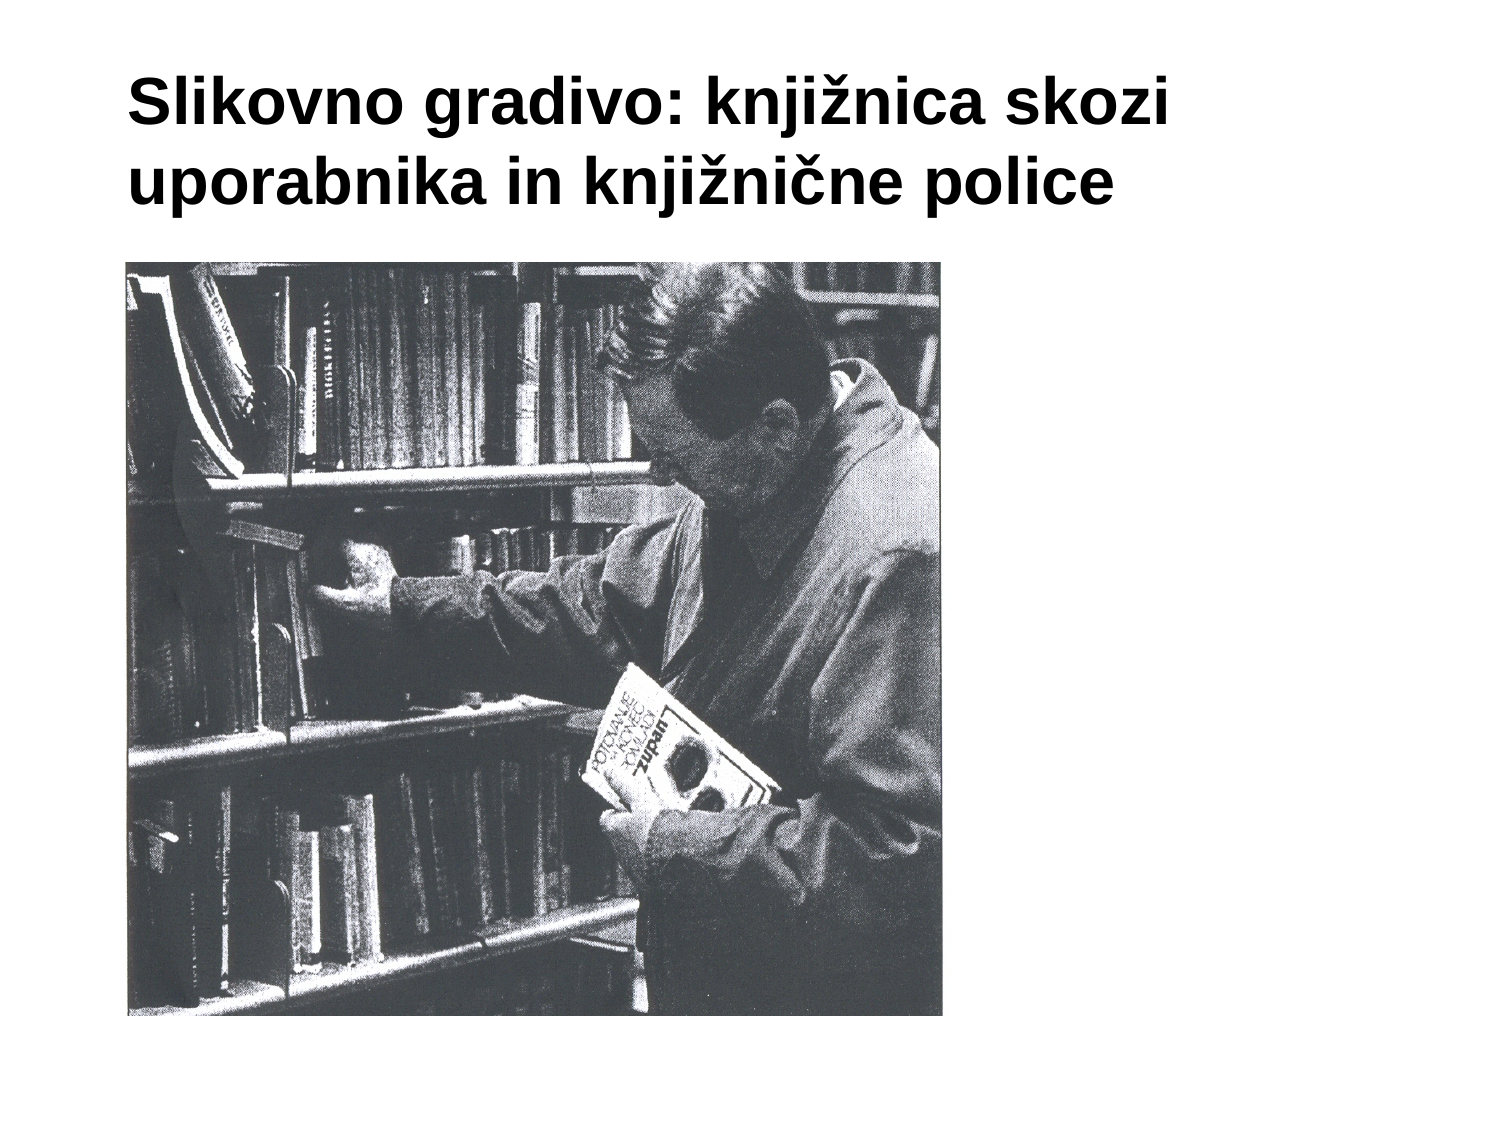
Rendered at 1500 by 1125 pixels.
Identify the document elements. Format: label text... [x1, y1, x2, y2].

title Slikovno gradivo: knjižnica skozi uporabnika in knjižnične police [112, 37, 1388, 225]
picture [121, 262, 951, 1016]
